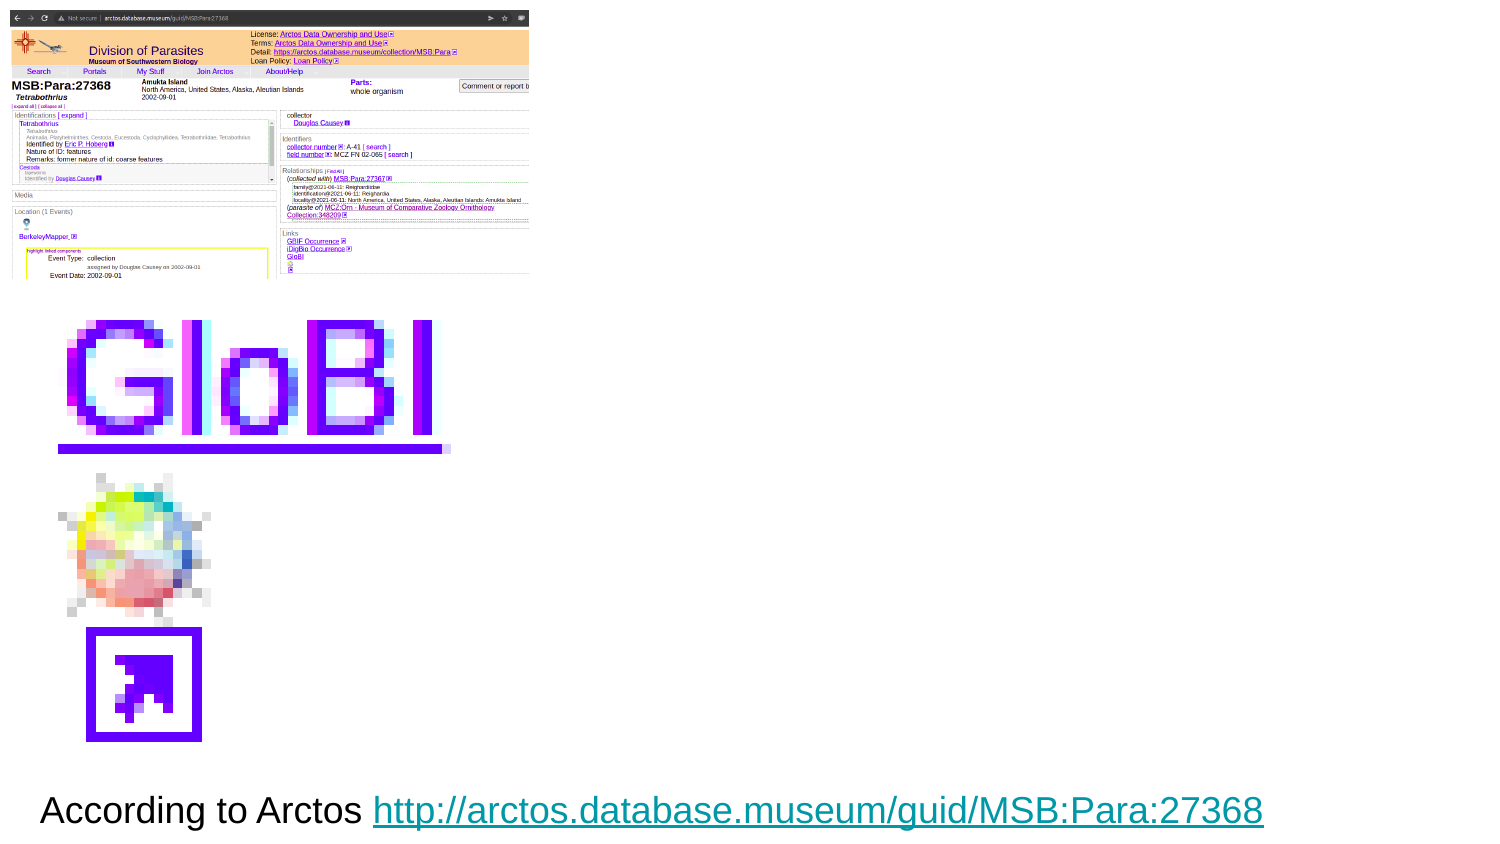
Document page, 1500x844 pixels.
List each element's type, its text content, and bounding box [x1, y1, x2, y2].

text_box According to Arctos http://arctos.database.museum/guid/MSB:Para:27368 [24, 770, 1399, 824]
picture [10, 301, 682, 771]
picture [10, 10, 529, 279]
